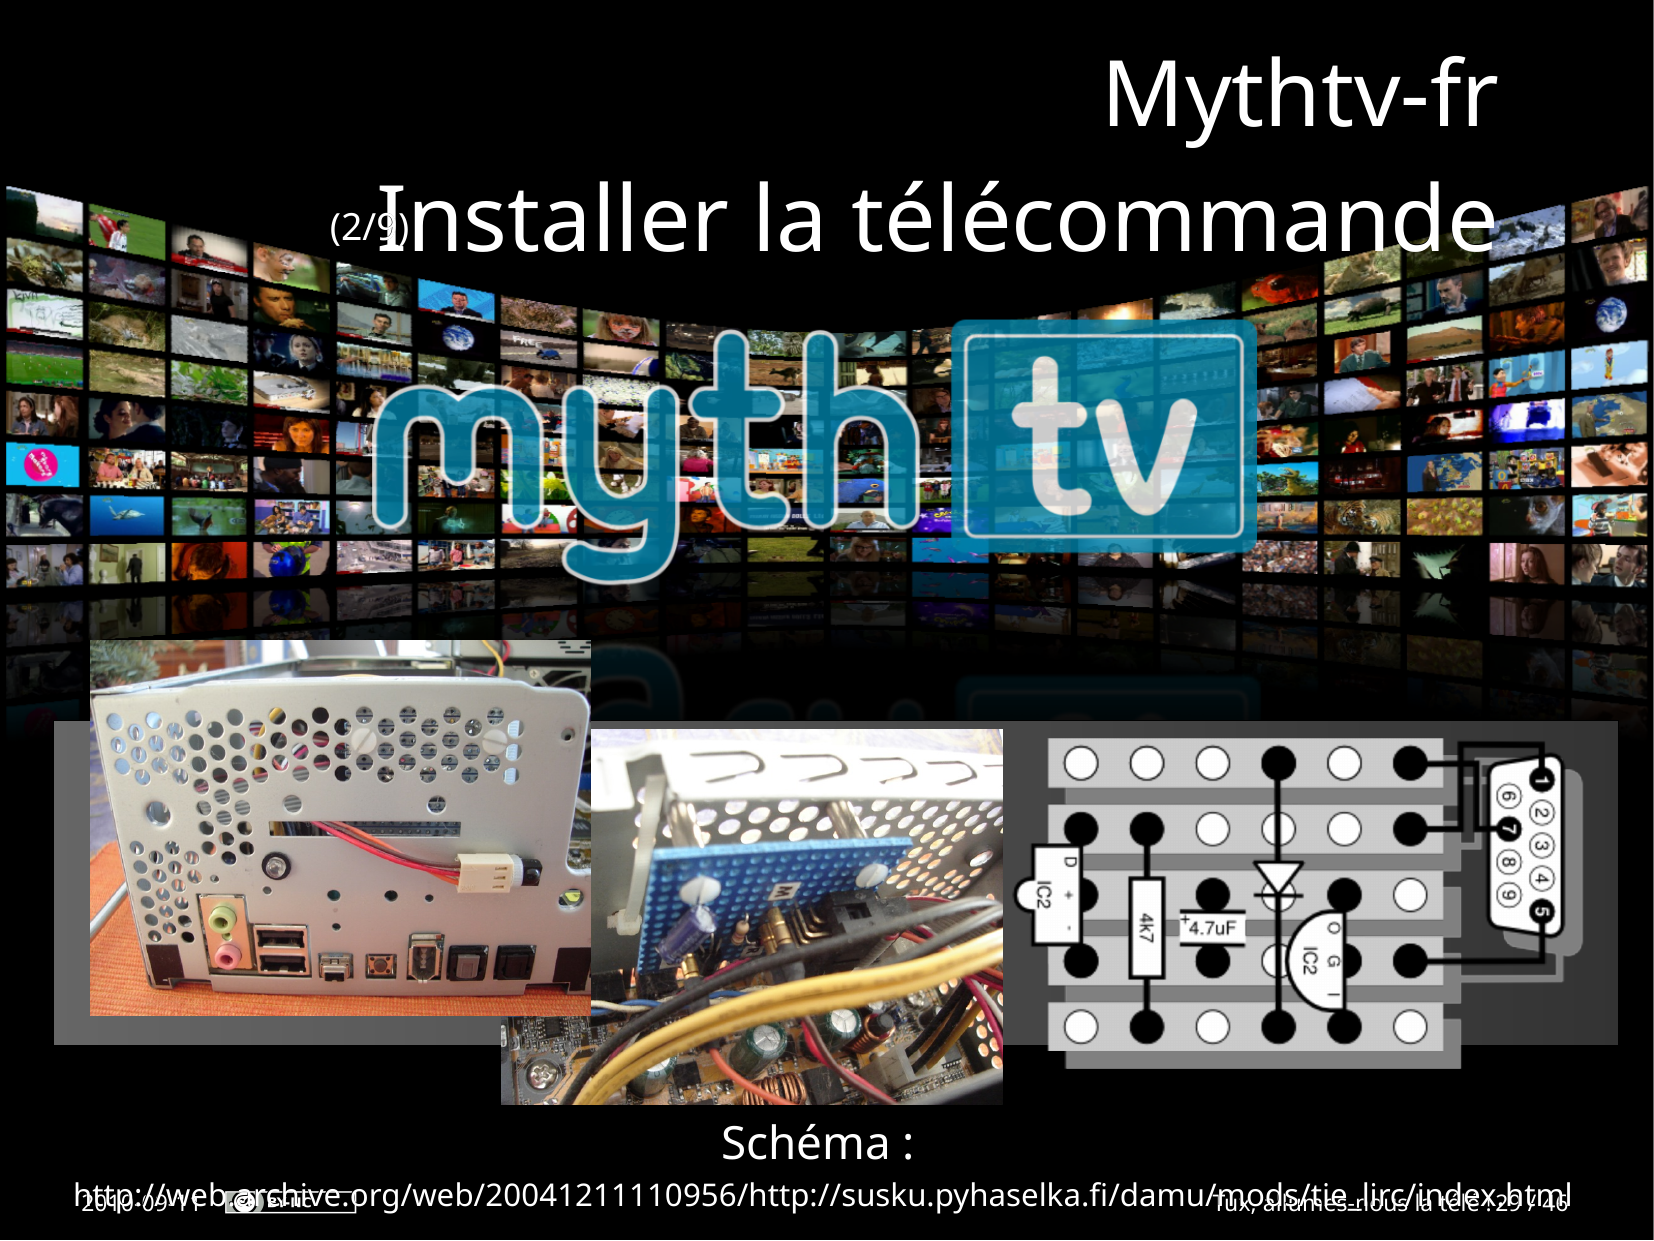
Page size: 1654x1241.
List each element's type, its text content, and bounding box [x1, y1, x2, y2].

text_box [53, 720, 501, 1046]
list Schéma : http://web.archive.org/web/20041211110956/http://susku.pyhaselka.fi/damu/mods/tie_lirc/index.html [29, 1110, 1619, 1163]
picture [0, 0, 1654, 1240]
text_box [591, 720, 1619, 1046]
title Mythtv-fr Installer la télécommande [82, 47, 1501, 259]
text_box (2/9) [315, 193, 466, 252]
